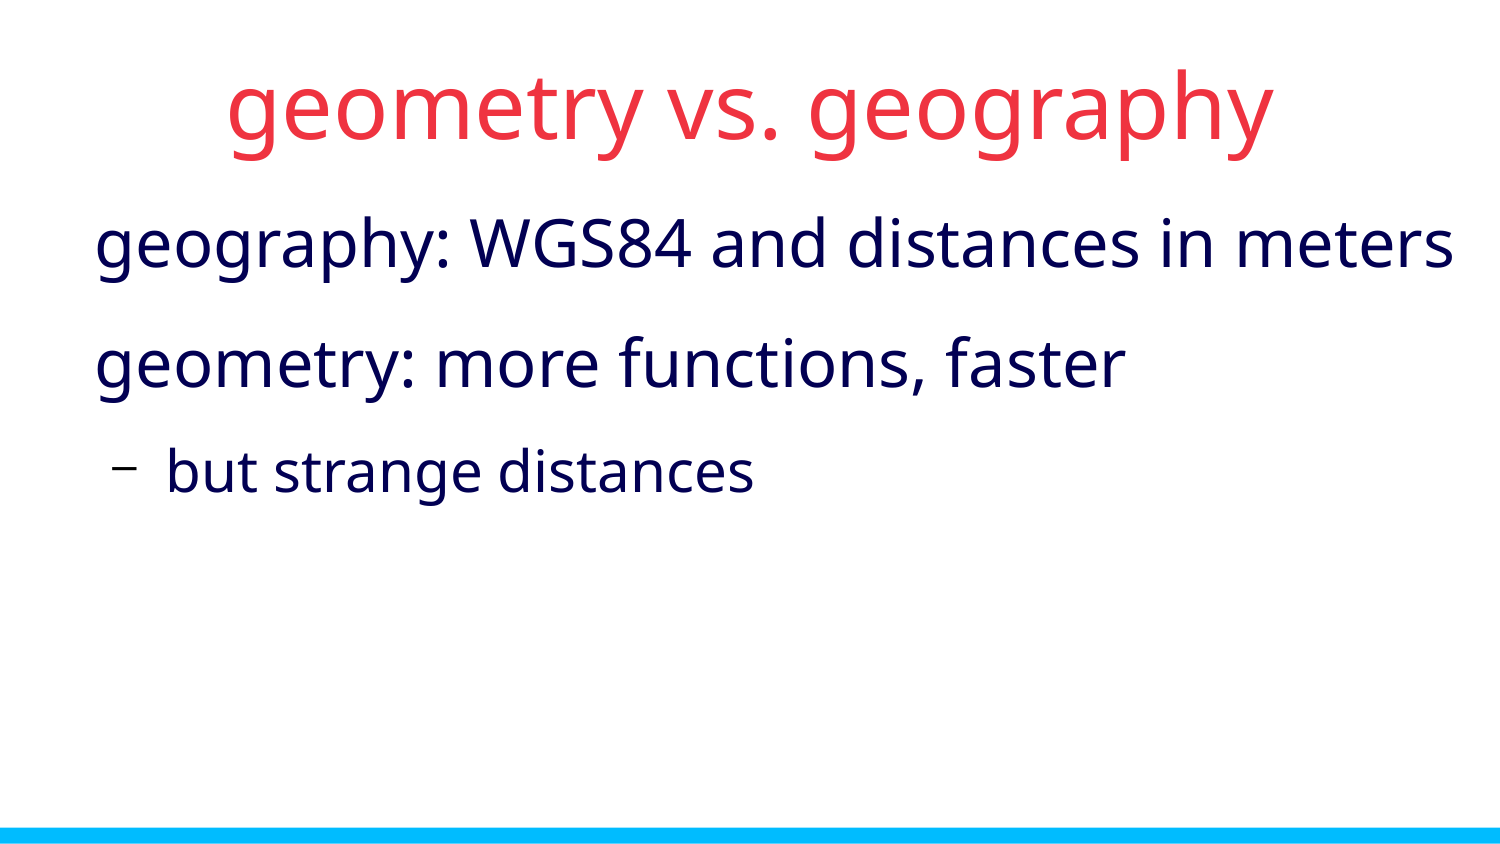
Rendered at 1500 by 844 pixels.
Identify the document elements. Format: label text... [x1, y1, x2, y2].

list geography: WGS84 and distances in meters geometry: more functions, faster but strange distances [23, 195, 1477, 804]
title geometry vs. geography [75, 33, 1425, 175]
